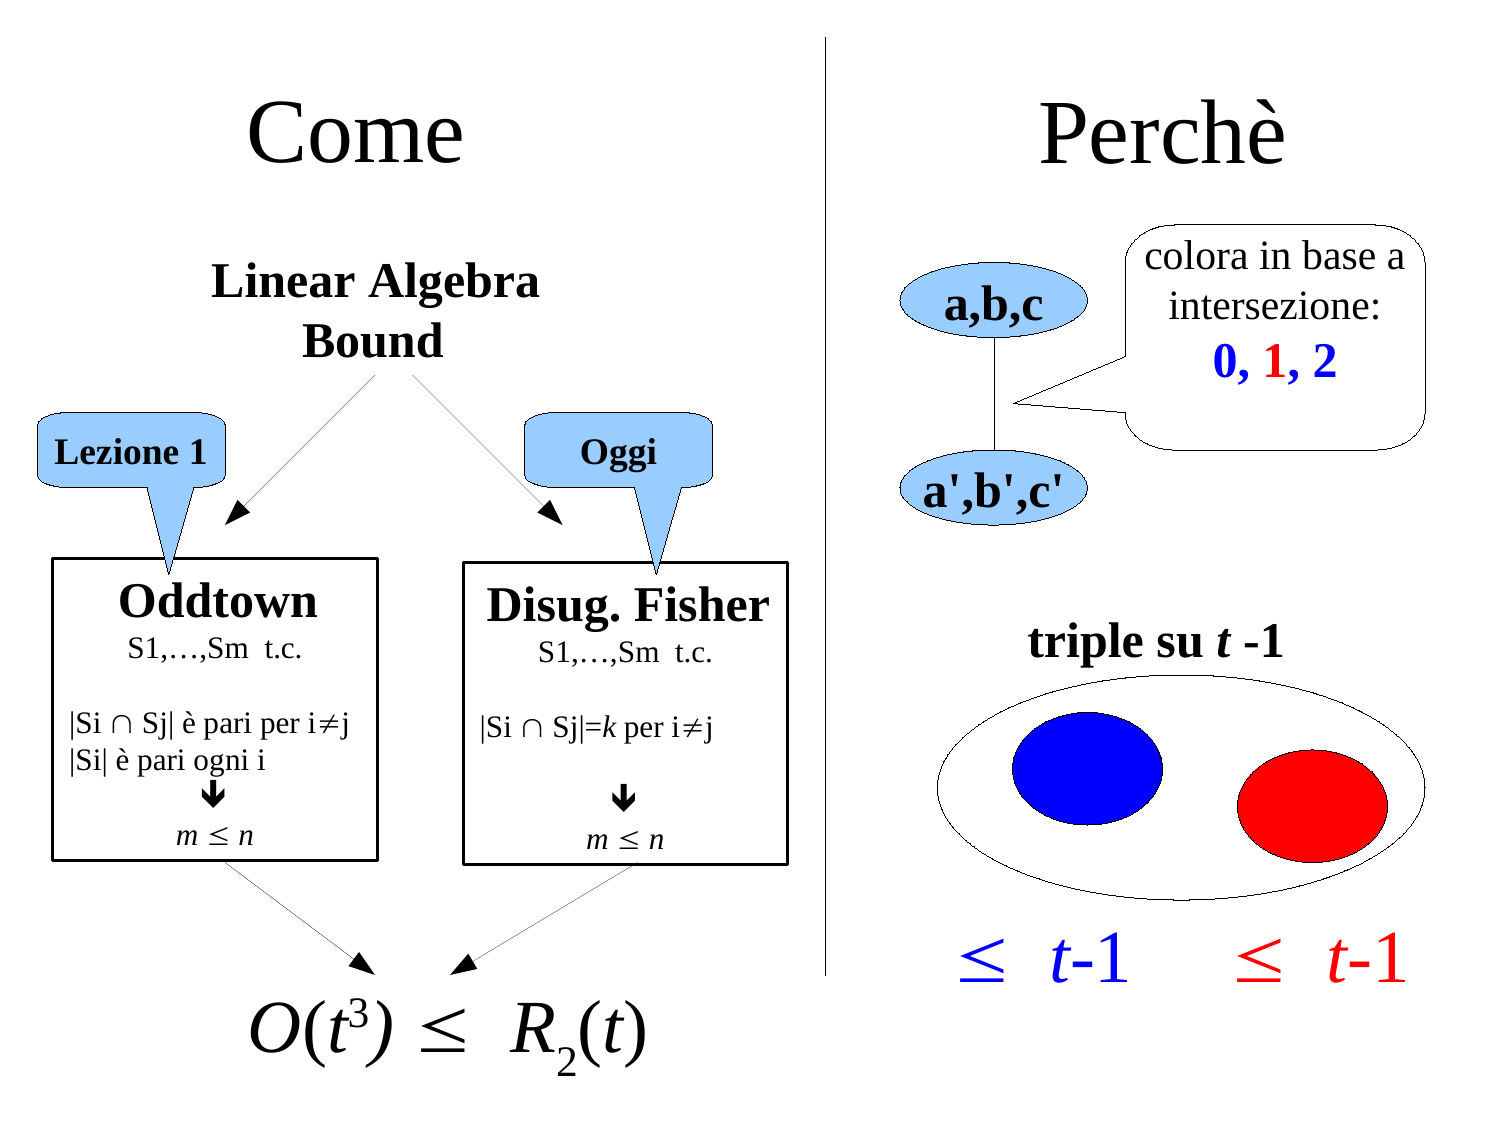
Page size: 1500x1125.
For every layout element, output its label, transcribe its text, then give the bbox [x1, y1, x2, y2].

text_box Disug. Fisher S1,…,Sm t.c. |Si  Sj|=k per ij  m ≤ n [463, 562, 788, 865]
text_box Linear Algebra Bound [183, 240, 563, 376]
text_box a,b,c [899, 262, 1088, 338]
text_box Perchè [976, 77, 1351, 188]
text_box Oddtown S1,…,Sm t.c. |Si  Sj| è pari per ij |Si| è pari ogni i  m ≤ n [52, 558, 378, 861]
text_box colora in base a intersezione: 0, 1, 2 [1013, 224, 1426, 451]
title Come [112, 30, 601, 233]
text_box [1012, 712, 1163, 826]
text_box Lezione 1 [37, 412, 226, 575]
text_box triple su t -1 [1012, 600, 1388, 675]
text_box Oggi [524, 412, 713, 575]
text_box O(t3) ≤ R2(t) [227, 969, 666, 1094]
text_box ≤ t-1 [1215, 900, 1426, 1005]
text_box ≤ t-1 [937, 900, 1163, 1005]
text_box [1237, 749, 1388, 863]
text_box a',b',c' [899, 450, 1088, 526]
